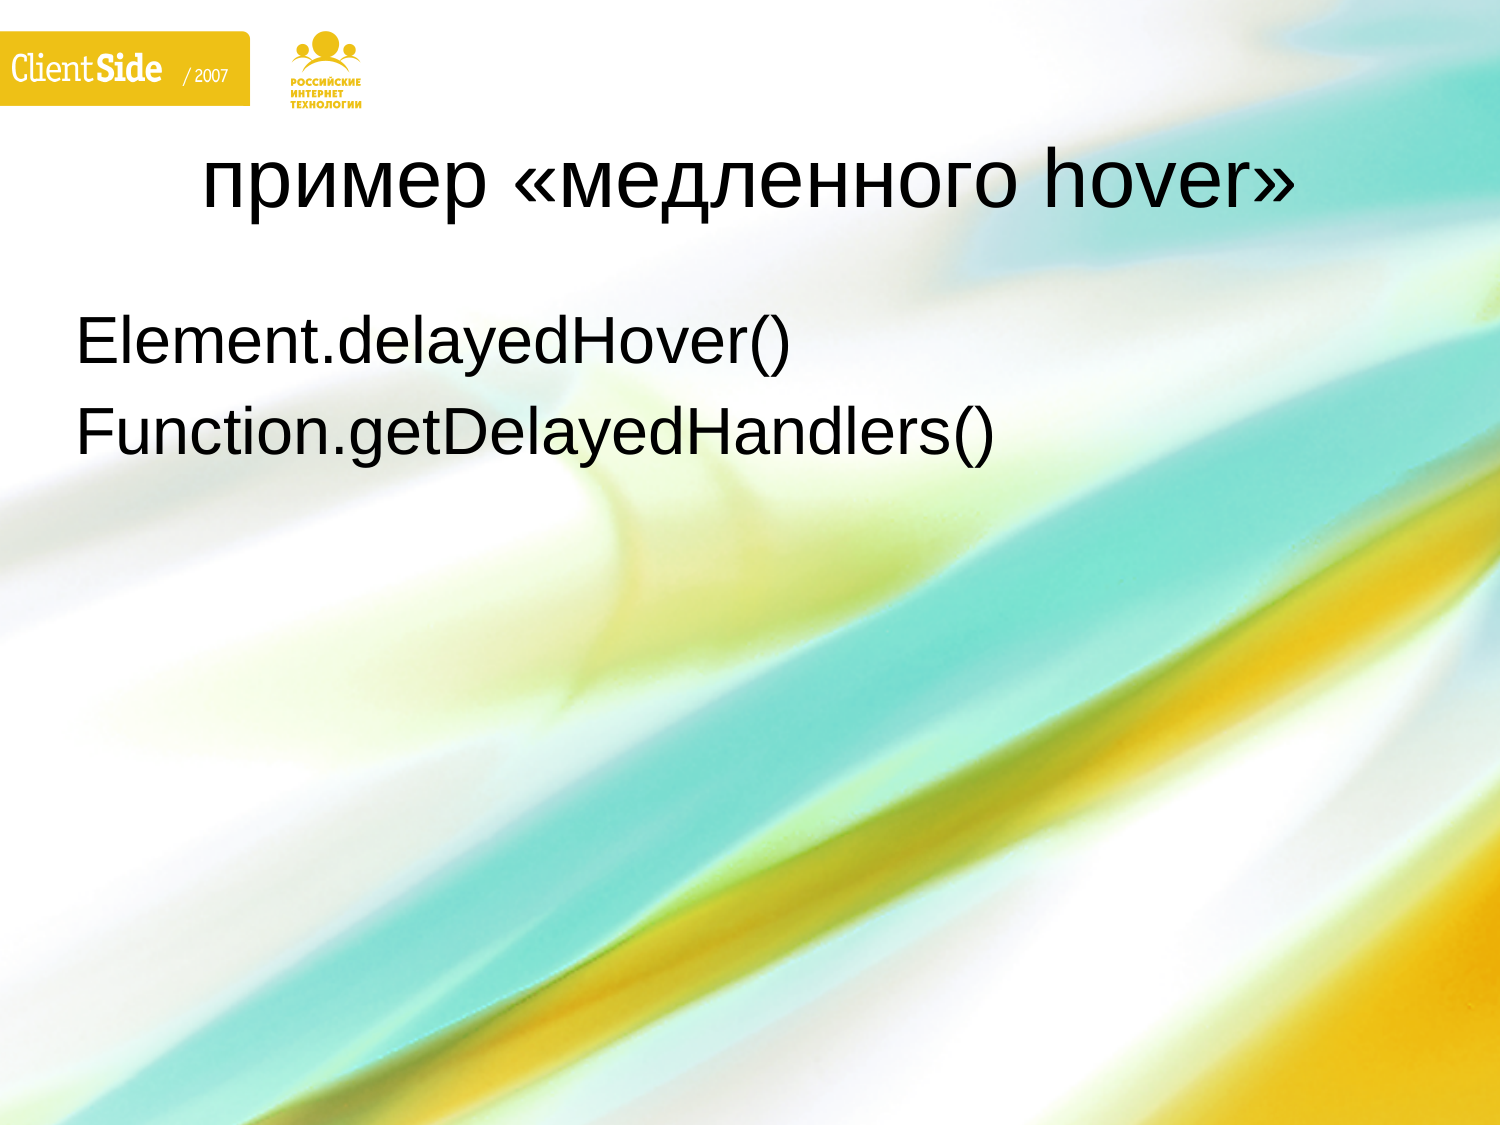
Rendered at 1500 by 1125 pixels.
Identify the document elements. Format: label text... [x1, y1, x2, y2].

picture [0, 0, 1500, 1125]
title пример «медленного hover» [75, 124, 1426, 234]
list Element.delayedHover() Function.getDelayedHandlers() [75, 302, 1426, 1071]
